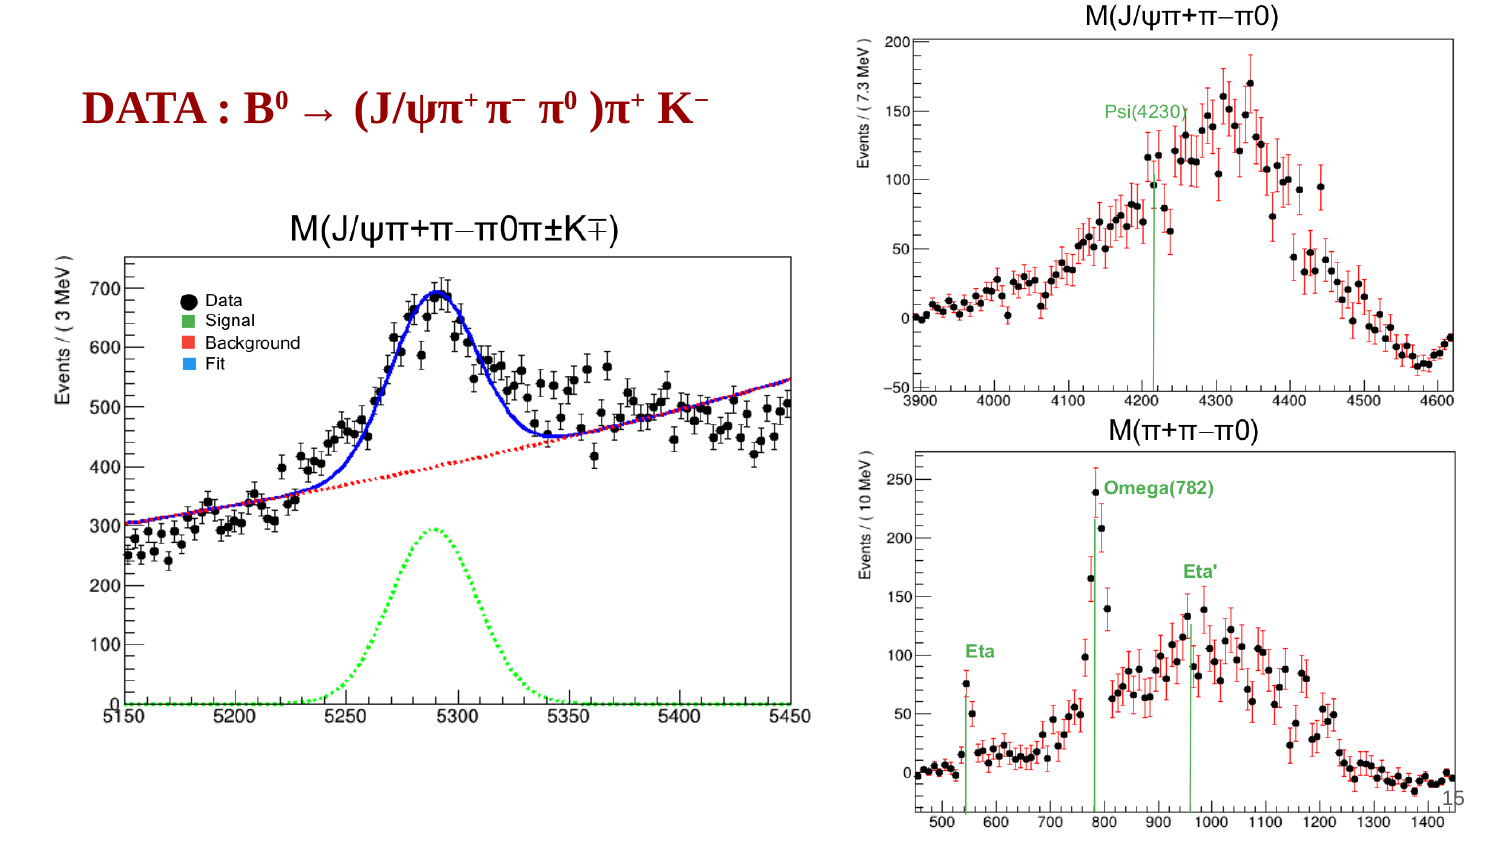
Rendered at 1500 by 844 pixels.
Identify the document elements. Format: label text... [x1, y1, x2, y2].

picture [849, 0, 1472, 841]
title DATA : B0 → (J/ψπ+ π− π0 )π+ K− [66, 62, 781, 138]
slide_number <number> [1389, 764, 1480, 830]
picture [41, 204, 819, 736]
